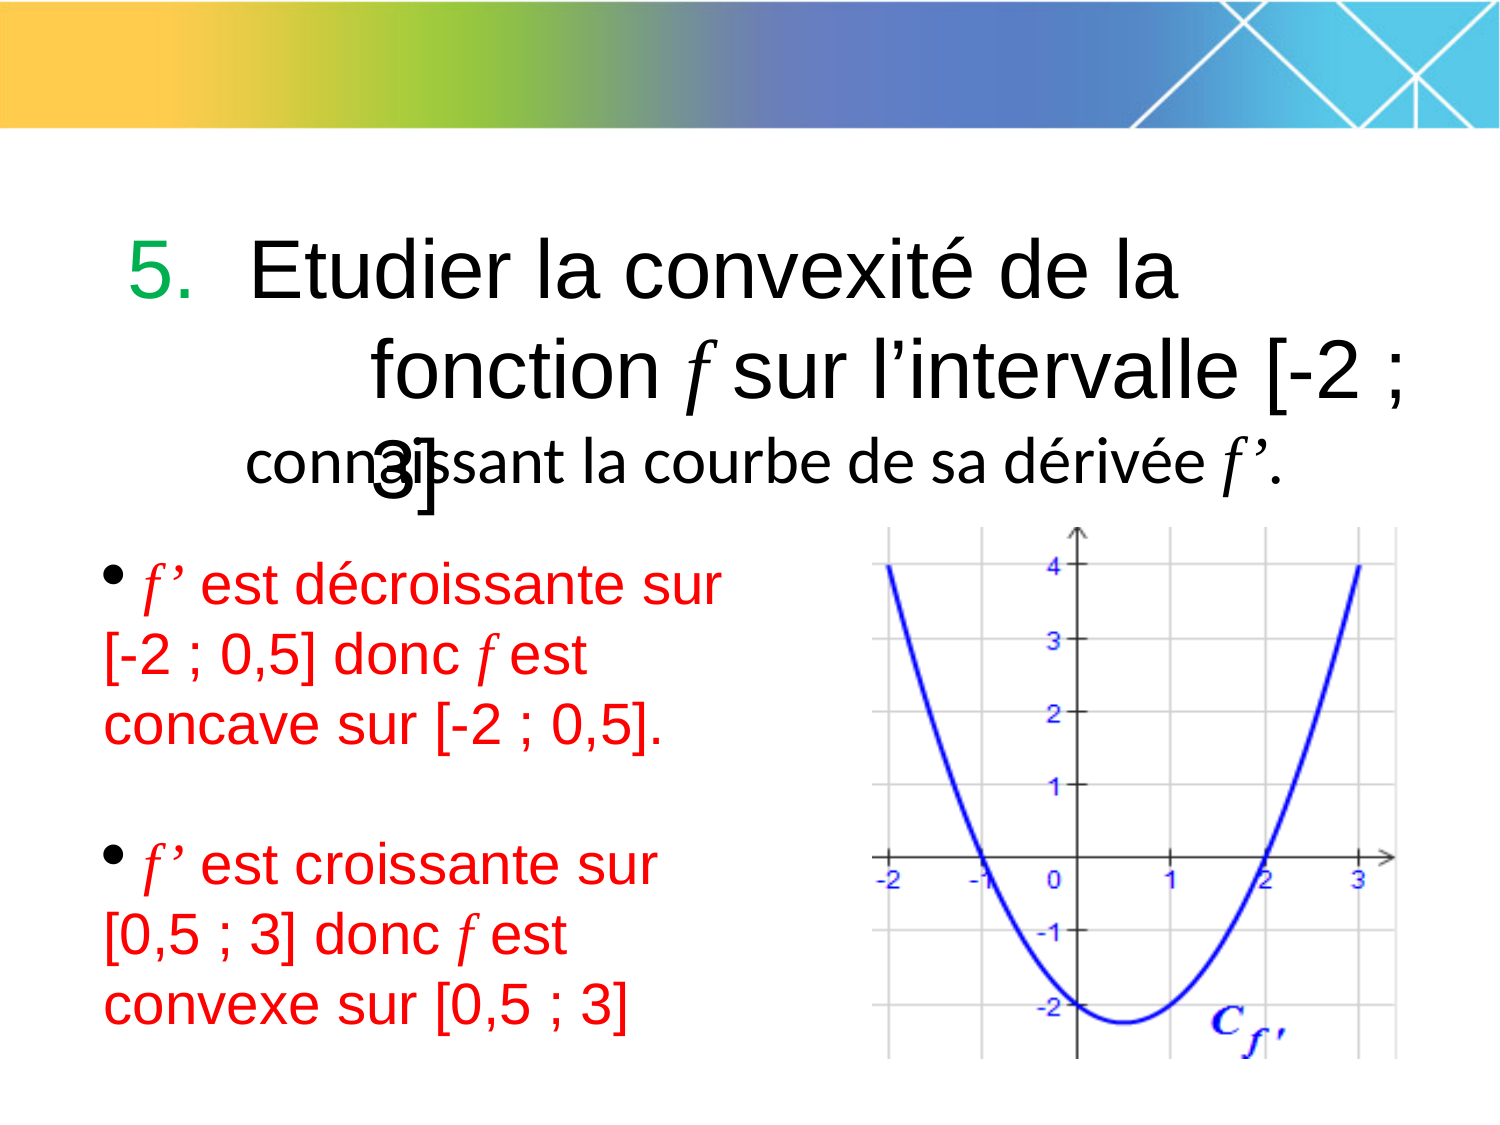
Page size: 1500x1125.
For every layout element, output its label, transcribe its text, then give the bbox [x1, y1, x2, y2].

text_box connaissant la courbe de sa dérivée f’. [230, 408, 1306, 505]
picture [872, 527, 1400, 1059]
text_box Etudier la convexité de la fonction f sur l’intervalle [-2 ; 3] [112, 208, 1500, 523]
text_box f’ est décroissante sur [-2 ; 0,5] donc f est concave sur [-2 ; 0,5]. f’ est croissante sur [0,5 ; 3] donc f est convexe sur [0,5 ; 3] [88, 538, 762, 1049]
